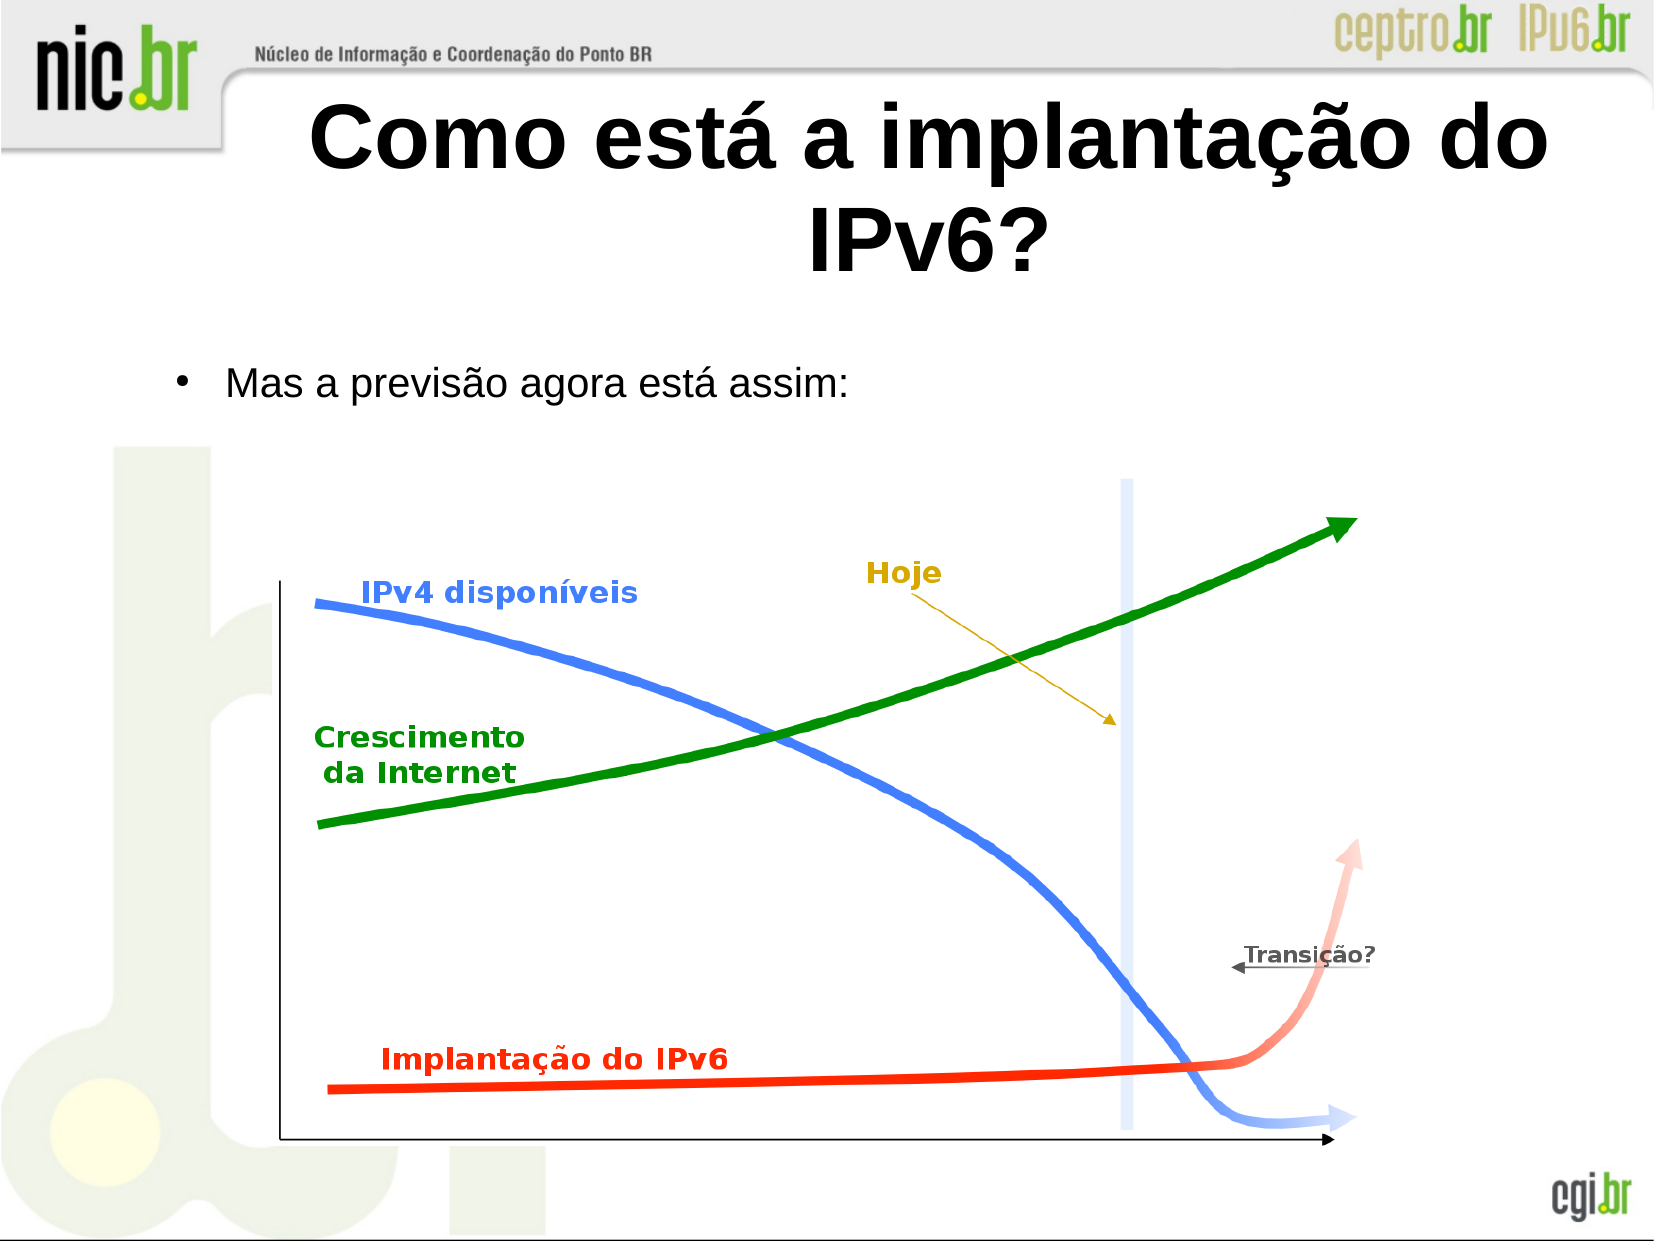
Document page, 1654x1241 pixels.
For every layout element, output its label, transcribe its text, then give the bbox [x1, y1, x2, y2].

text_box Como está a implantação do IPv6? [206, 79, 1654, 198]
text_box Mas a previsão agora está assim: [160, 354, 1494, 408]
picture [0, 0, 1654, 1241]
